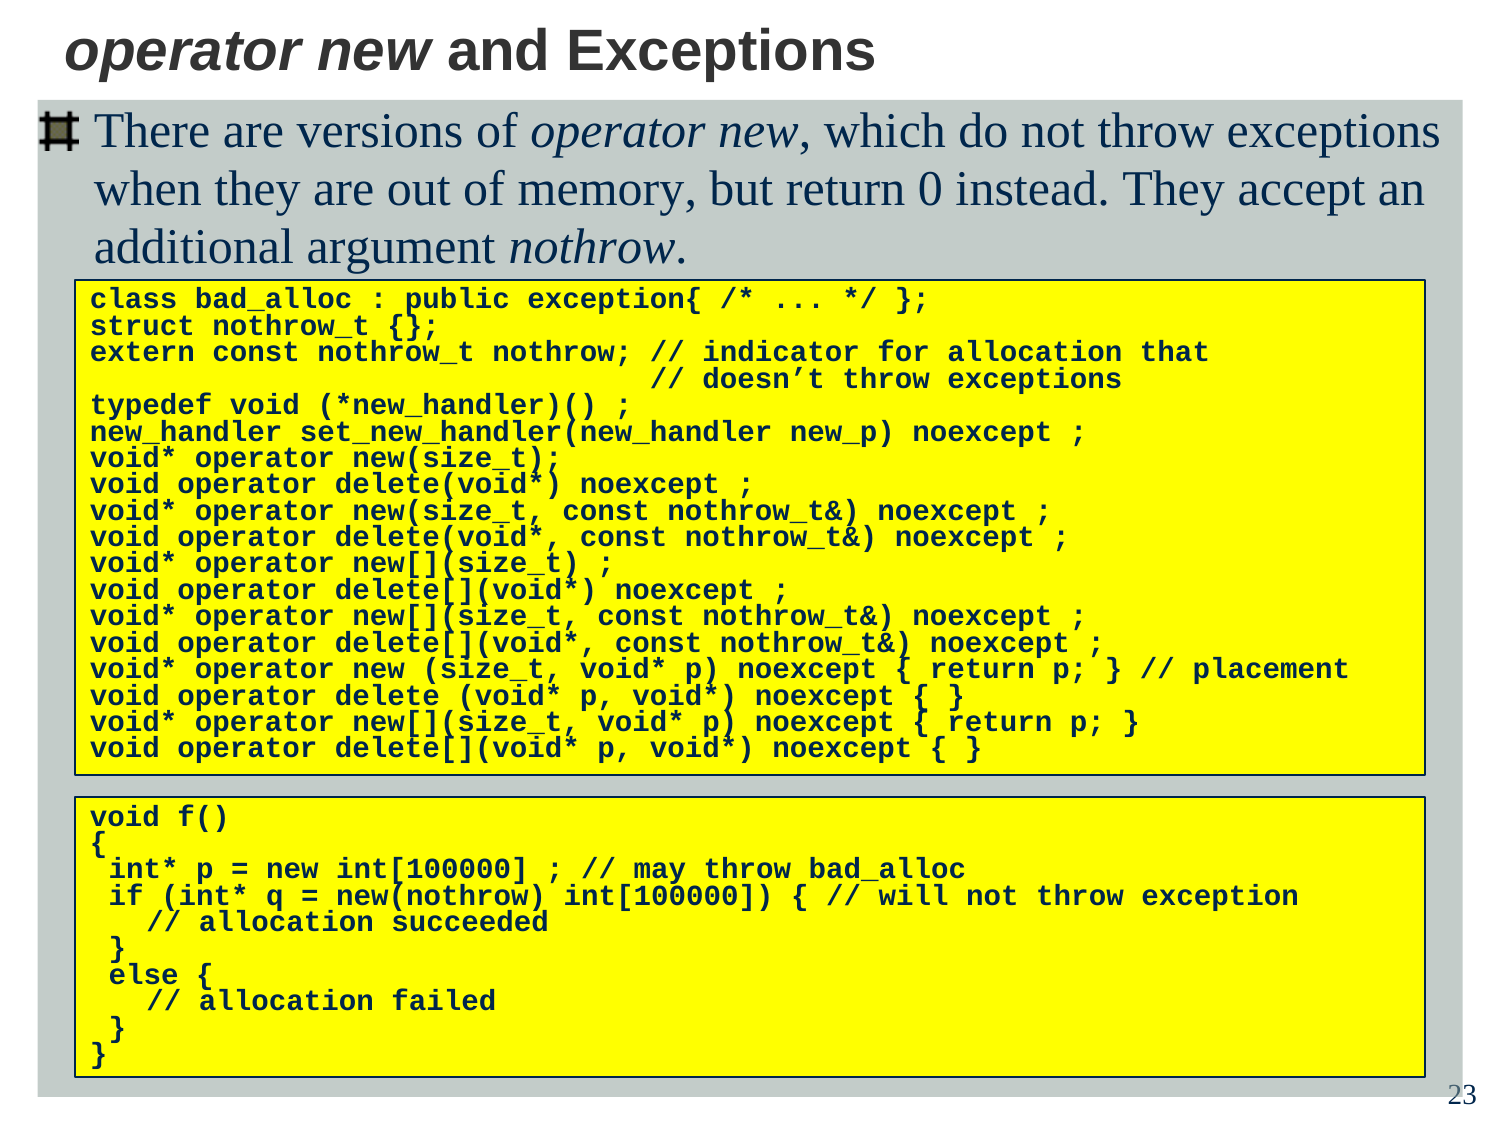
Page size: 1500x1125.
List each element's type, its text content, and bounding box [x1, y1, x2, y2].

list There are versions of operator new, which do not throw exceptions when they are out of memory, but return 0 instead. They accept an additional argument nothrow. [37, 99, 1463, 1097]
text_box void f() { int* p = new int[100000] ; // may throw bad_alloc if (int* q = new(nothrow) int[100000]) { // will not throw exception // allocation succeeded } else { // allocation failed } } [75, 797, 1426, 1087]
text_box class bad_alloc : public exception{ /* ... */ }; struct nothrow_t {}; extern const nothrow_t nothrow; // indicator for allocation that // doesn’t throw exceptions typedef void (*new_handler)() ; new_handler set_new_handler(new_handler new_p) noexcept ; void* operator new(size_t); void operator delete(void*) noexcept ; void* operator new(size_t, const nothrow_t&) noexcept ; void operator delete(void*, const nothrow_t&) noexcept ; void* operator new[](size_t) ; void operator delete[](void*) noexcept ; void* operator new[](size_t, const nothrow_t&) noexcept ; void operator delete[](void*, const nothrow_t&) noexcept ; void* operator new (size_t, void* p) noexcept { return p; } // placement void operator delete (void* p, void*) noexcept { } void* operator new[](size_t, void* p) noexcept { return p; } void operator delete[](void* p, void*) noexcept { } [75, 280, 1426, 797]
title operator new and Exceptions [50, 0, 1450, 91]
